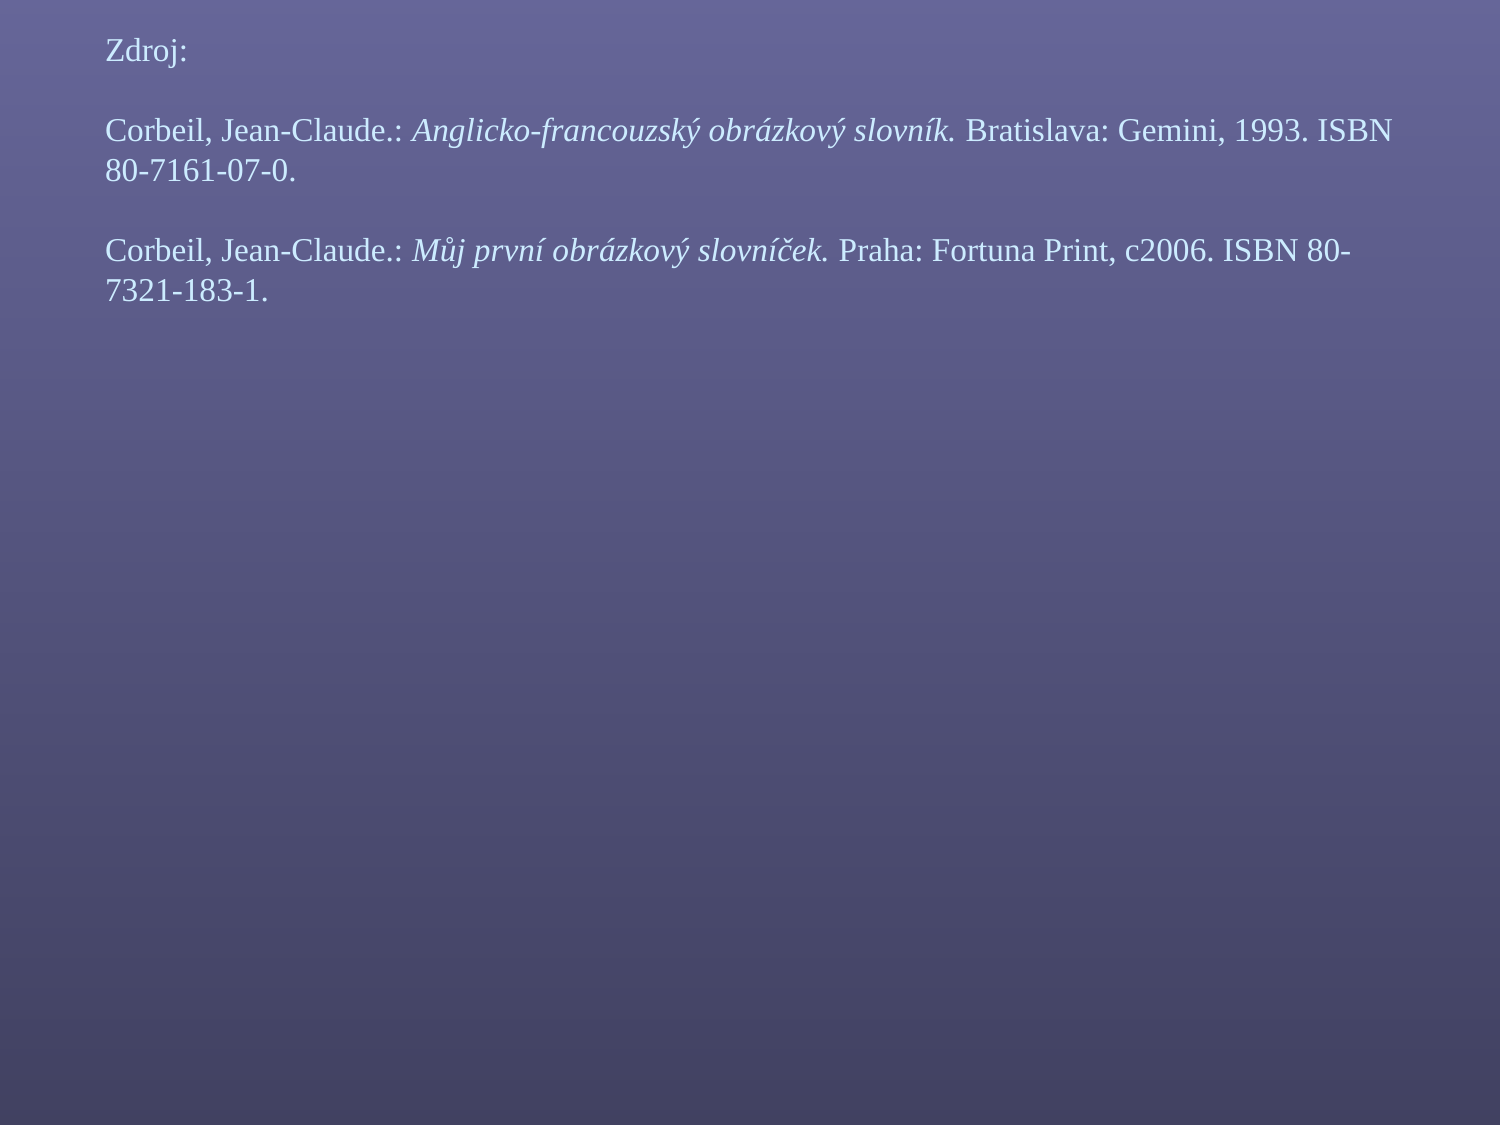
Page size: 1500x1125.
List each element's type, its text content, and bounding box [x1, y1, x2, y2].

title Zdroj: Corbeil, Jean-Claude.: Anglicko-francouzský obrázkový slovník. Bratislava: Gemini, 1993. ISBN 80-7161-07-0. Corbeil, Jean-Claude.: Můj první obrázkový slovníček. Praha: Fortuna Print, c2006. ISBN 80-7321-183-1. [74, 0, 1425, 416]
